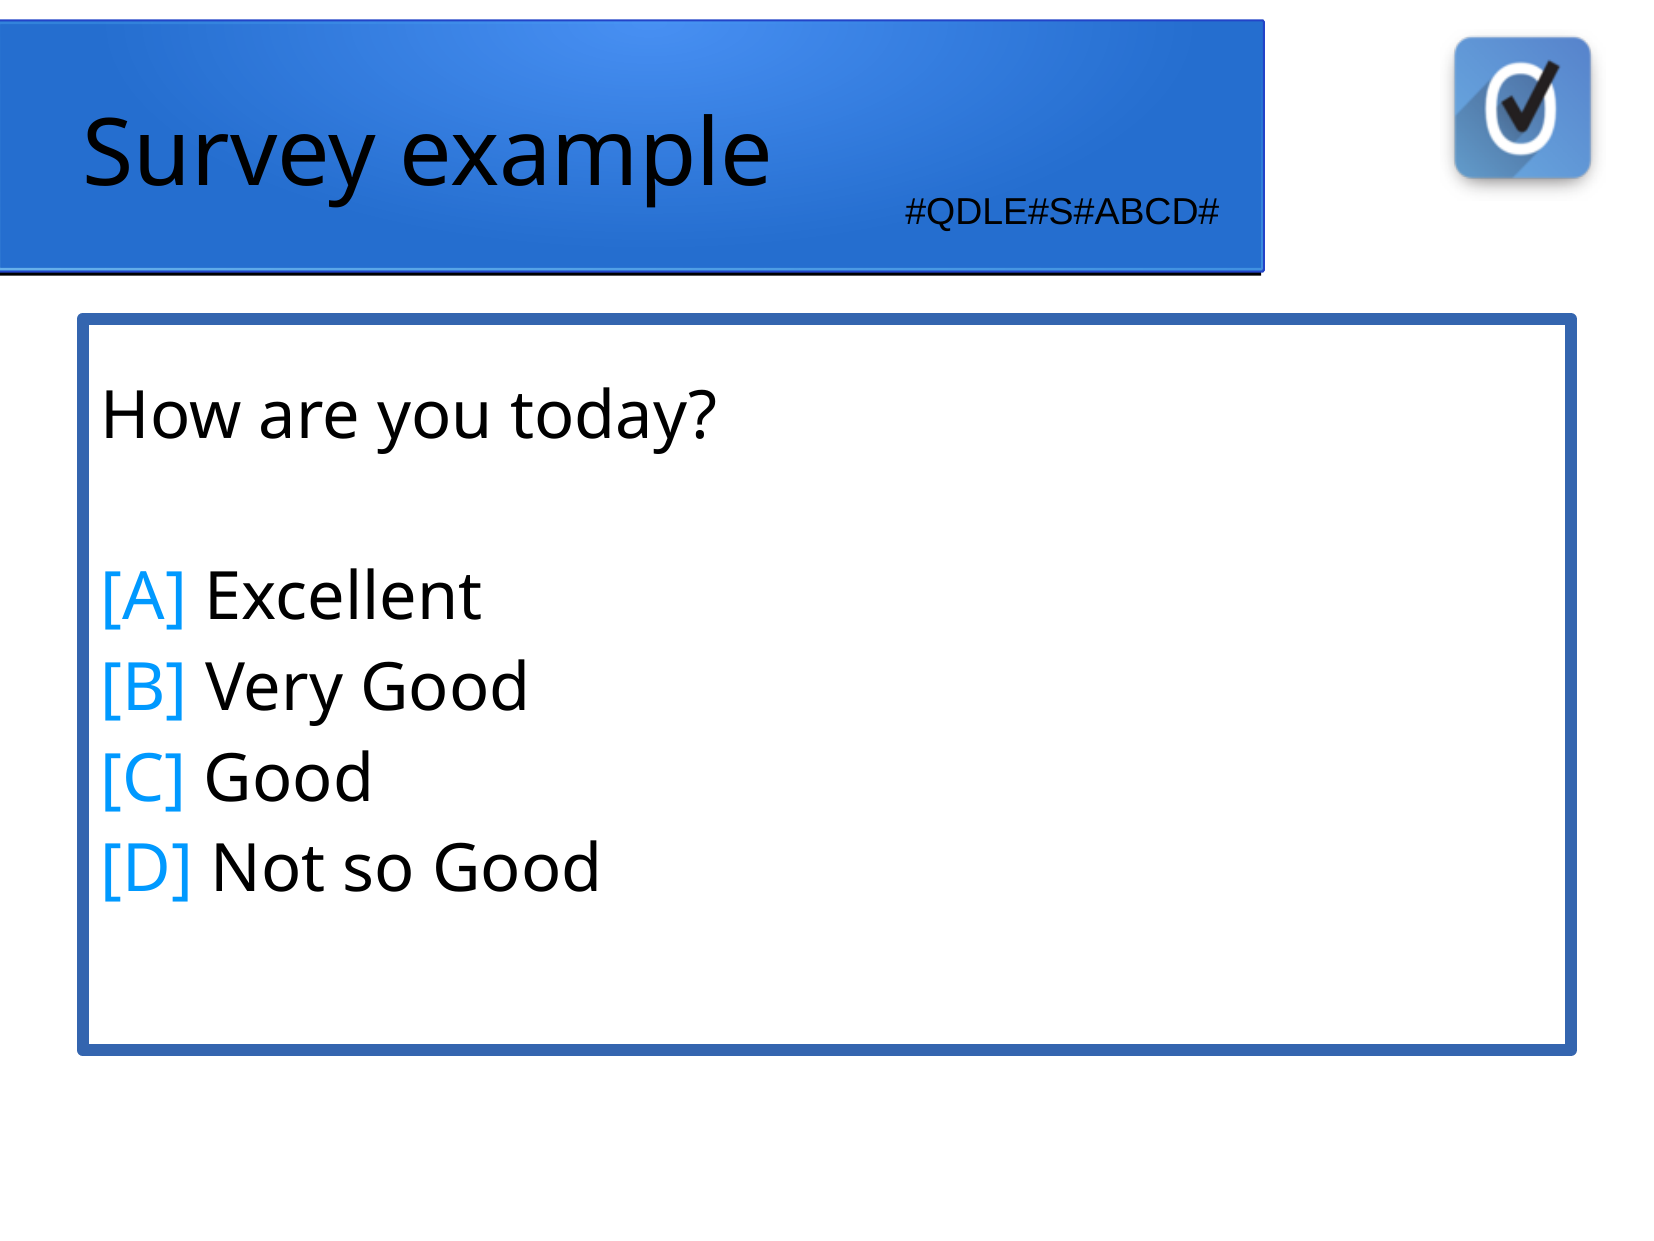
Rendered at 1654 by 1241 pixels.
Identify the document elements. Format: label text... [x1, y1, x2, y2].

title Survey example [82, 47, 1235, 252]
picture [1440, 29, 1606, 201]
subtitle How are you today? Excellent Very Good Good Not so Good [82, 318, 1571, 1051]
text_box #QDLE#S#ABCD# [890, 183, 1235, 241]
